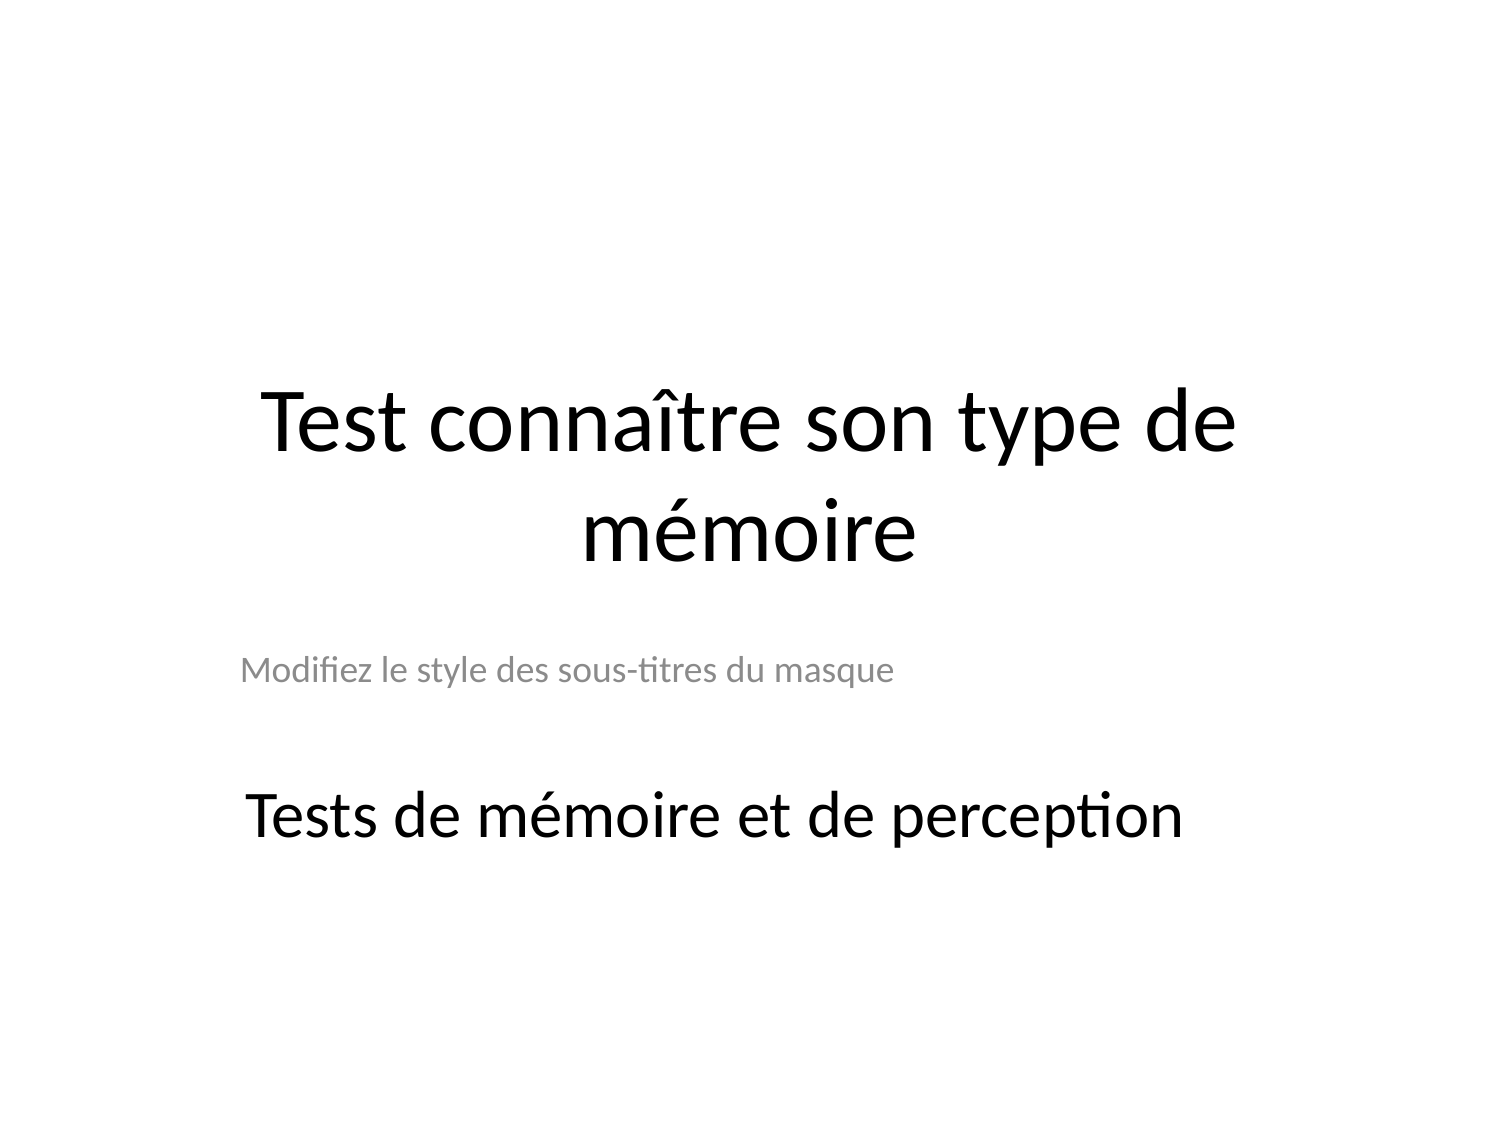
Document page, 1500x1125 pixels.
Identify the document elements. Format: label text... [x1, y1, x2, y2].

text_box Tests de mémoire et de perception [230, 763, 1245, 860]
title Test connaître son type de mémoire [112, 349, 1388, 591]
